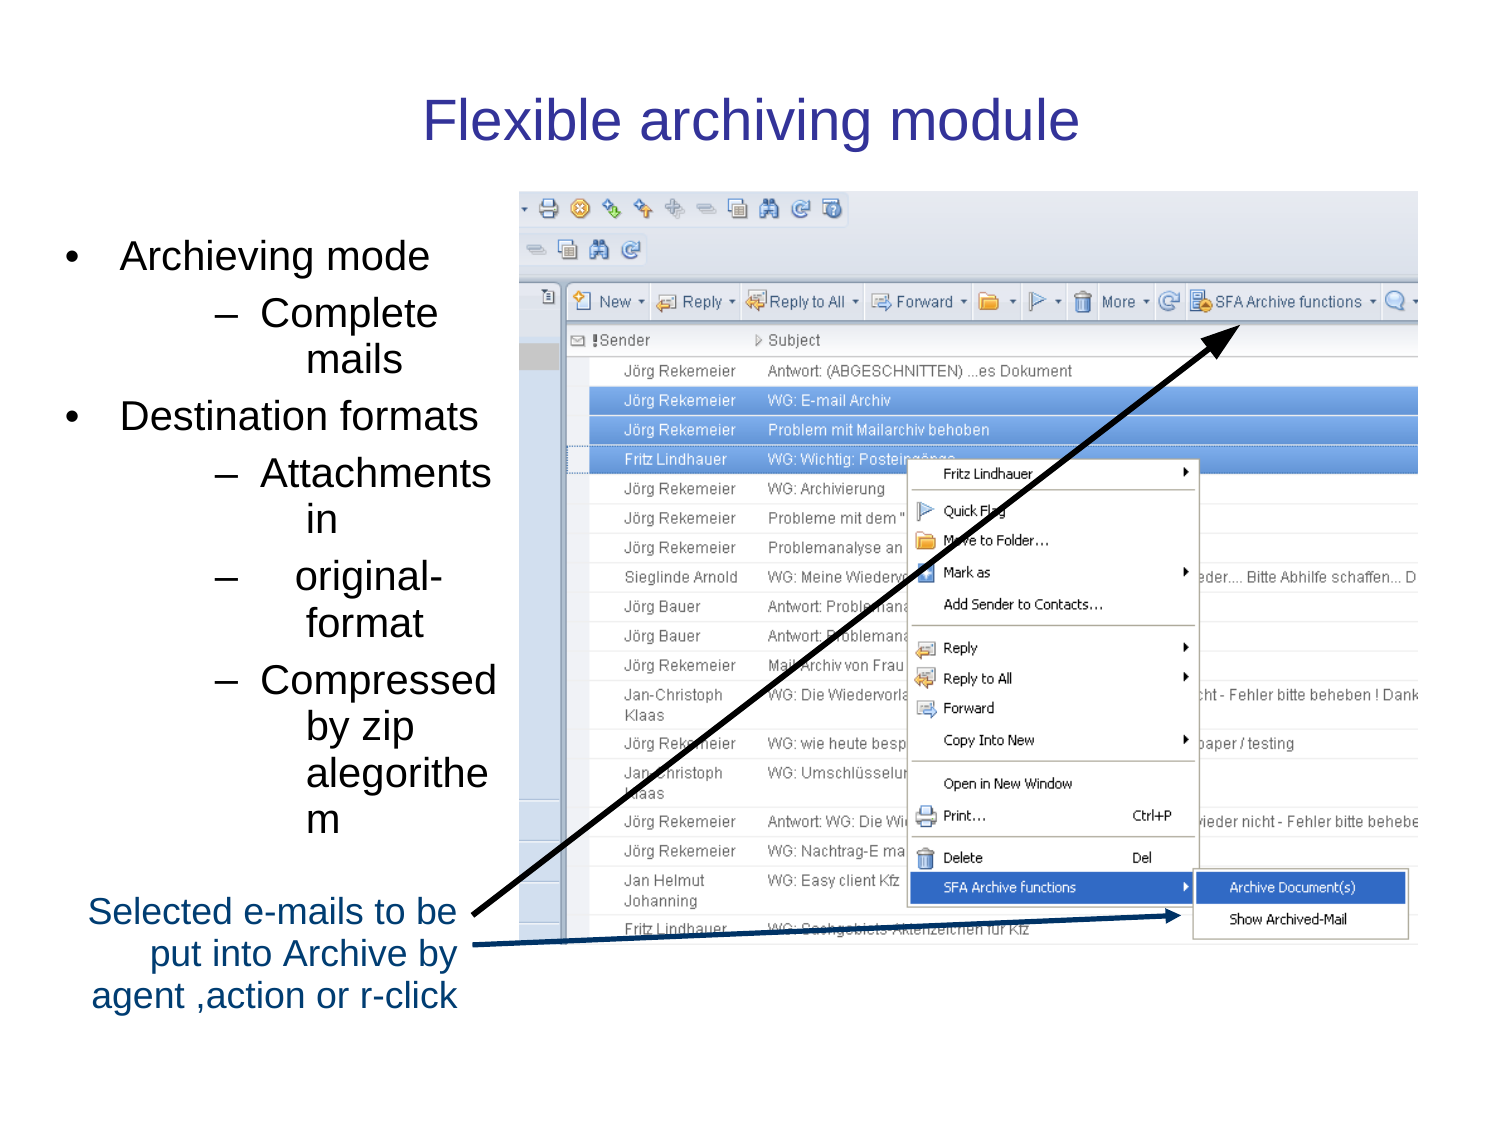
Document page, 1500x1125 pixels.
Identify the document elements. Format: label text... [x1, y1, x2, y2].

picture [519, 191, 1418, 945]
text_box Selected e-mails to be put into Archive by agent ,action or r-click [59, 883, 473, 1025]
title Flexible archiving module [76, 42, 1427, 197]
list Archieving mode Complete mails Destination formats Attachments in original-format Compressed by zip alegorithem [49, 224, 519, 768]
